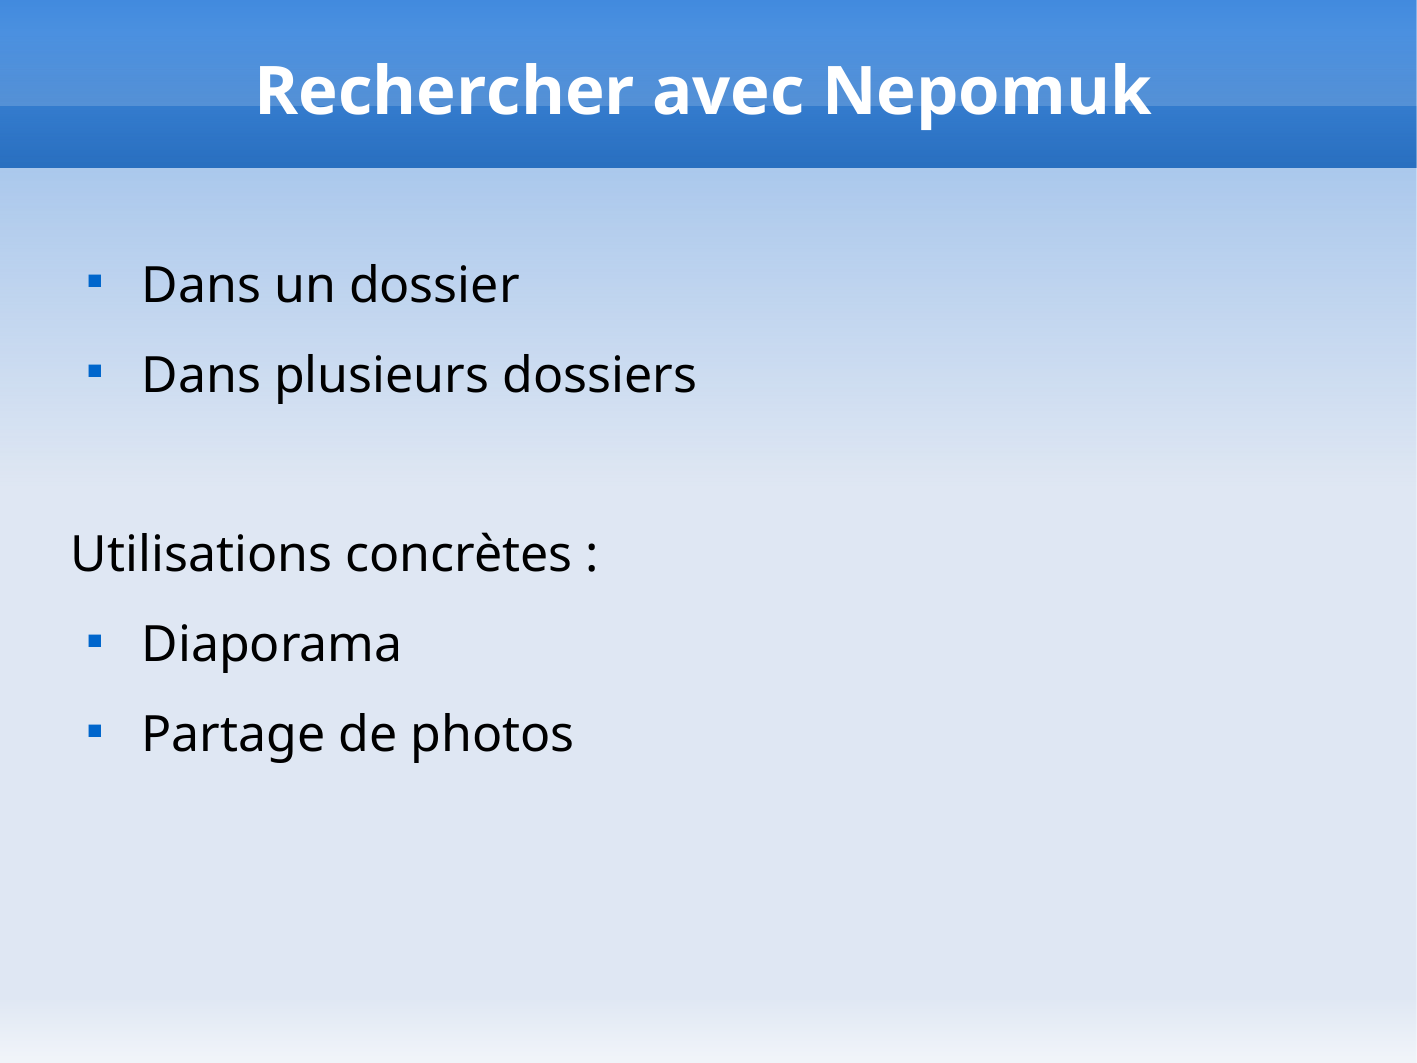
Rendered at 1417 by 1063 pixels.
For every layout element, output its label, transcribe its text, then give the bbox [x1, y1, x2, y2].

picture [0, 0, 1417, 1063]
list Dans un dossier Dans plusieurs dossiers Utilisations concrètes : Diaporama Partage de photos [70, 248, 1346, 950]
title Rechercher avec Nepomuk [65, 0, 1341, 178]
